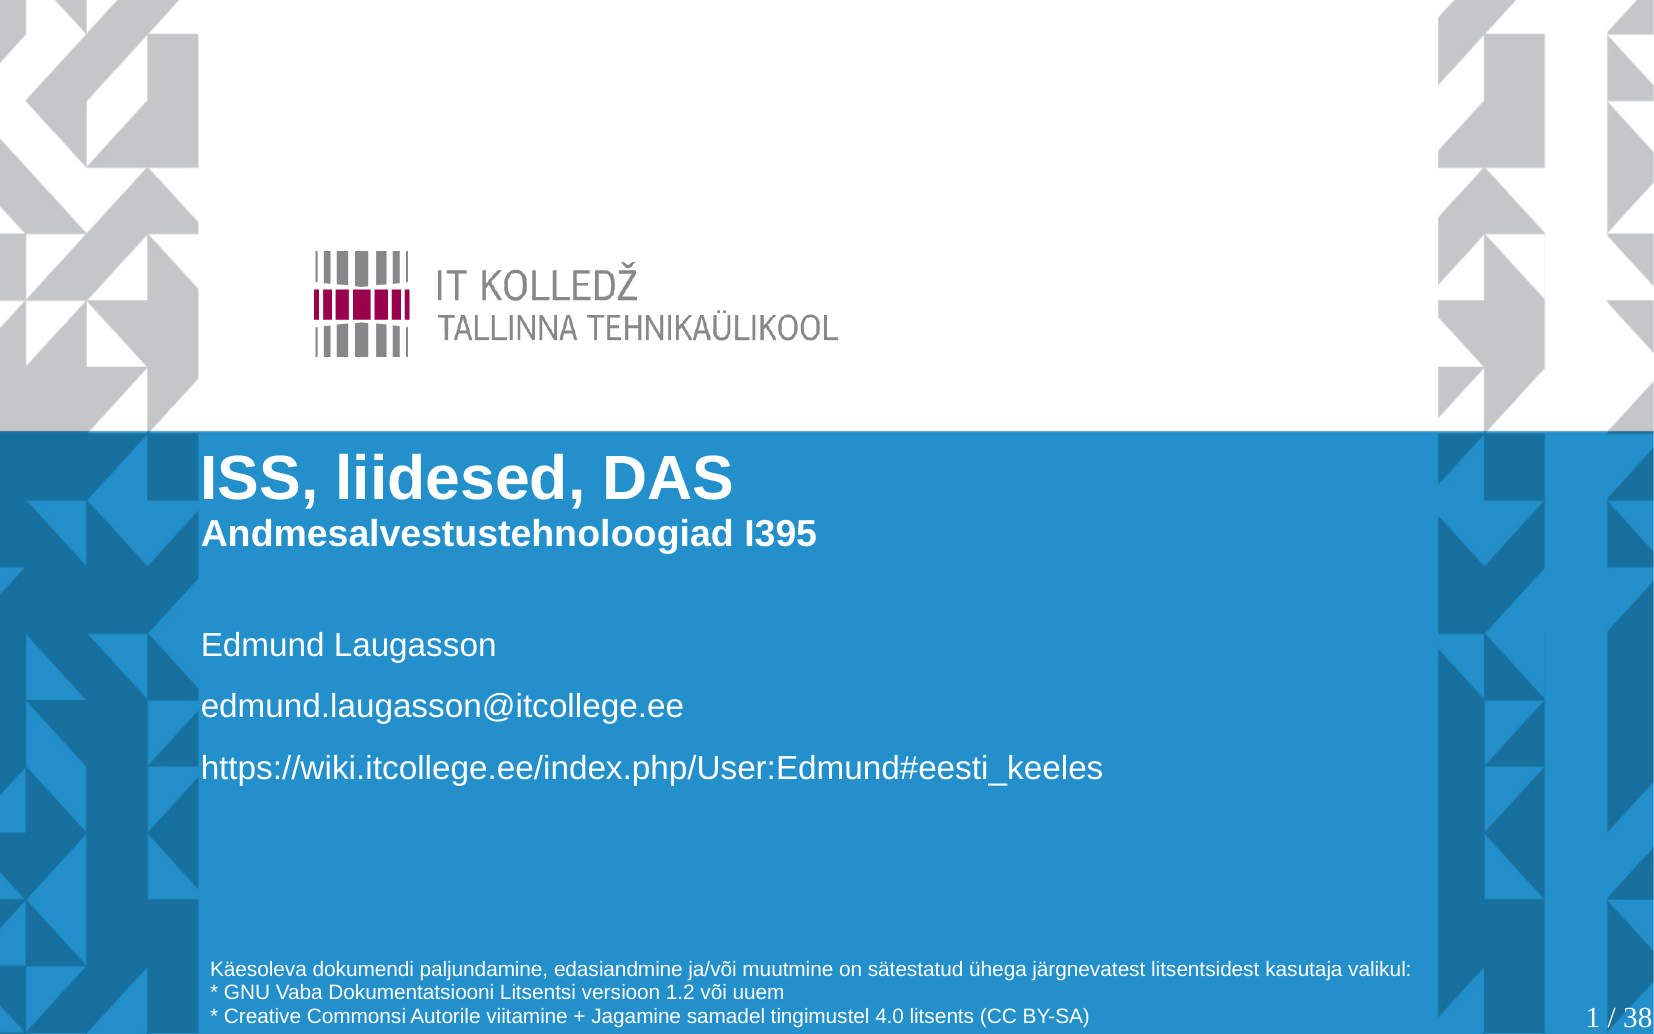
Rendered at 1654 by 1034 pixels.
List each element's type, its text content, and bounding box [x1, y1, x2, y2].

picture [0, 0, 1654, 1034]
title ISS, liidesed, DAS Andmesalvestustehnoloogiad I395 [200, 442, 1430, 603]
list Edmund Laugasson edmund.laugasson@itcollege.ee https://wiki.itcollege.ee/index.php/User:Edmund#eesti_keeles [200, 625, 1441, 934]
